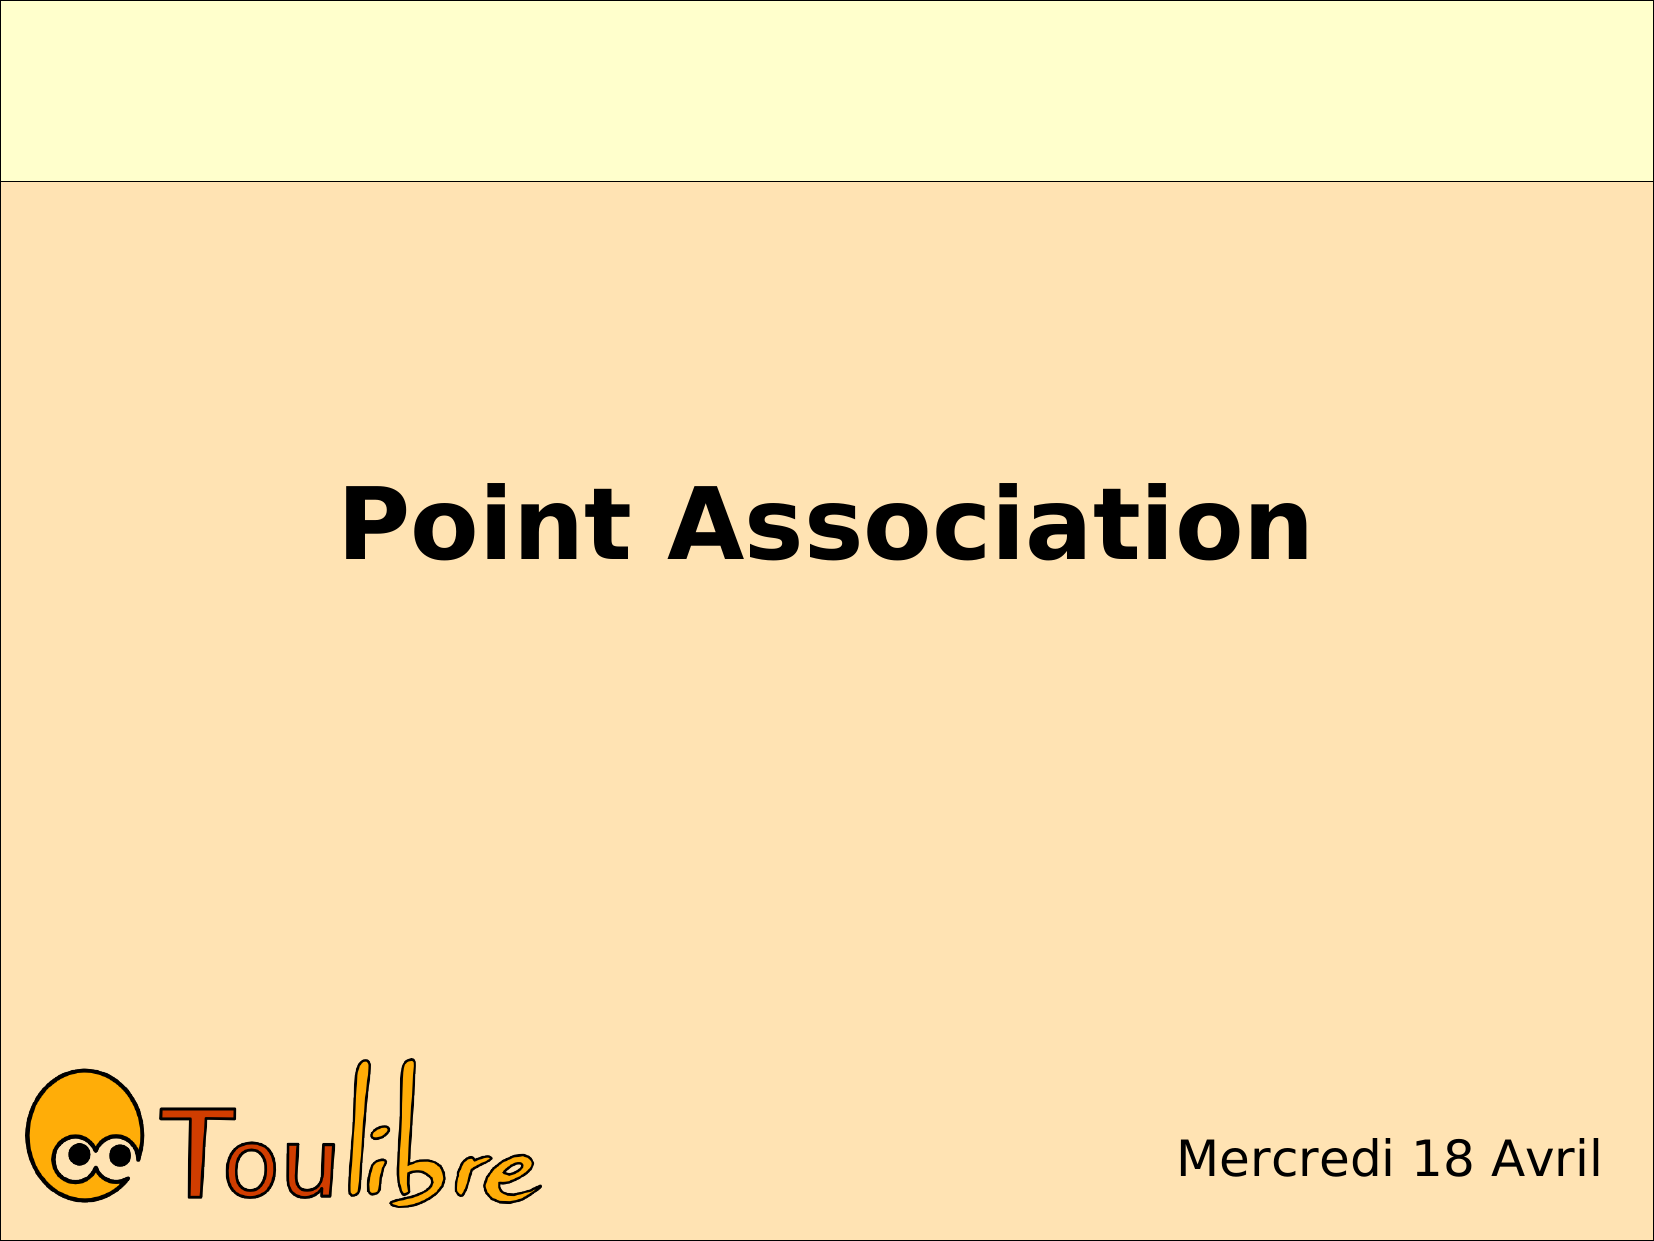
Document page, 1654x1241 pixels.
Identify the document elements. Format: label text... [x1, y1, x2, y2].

picture [25, 1058, 542, 1208]
text_box Mercredi 18 Avril [542, 1122, 1619, 1196]
text_box Point Association [0, 459, 1654, 618]
